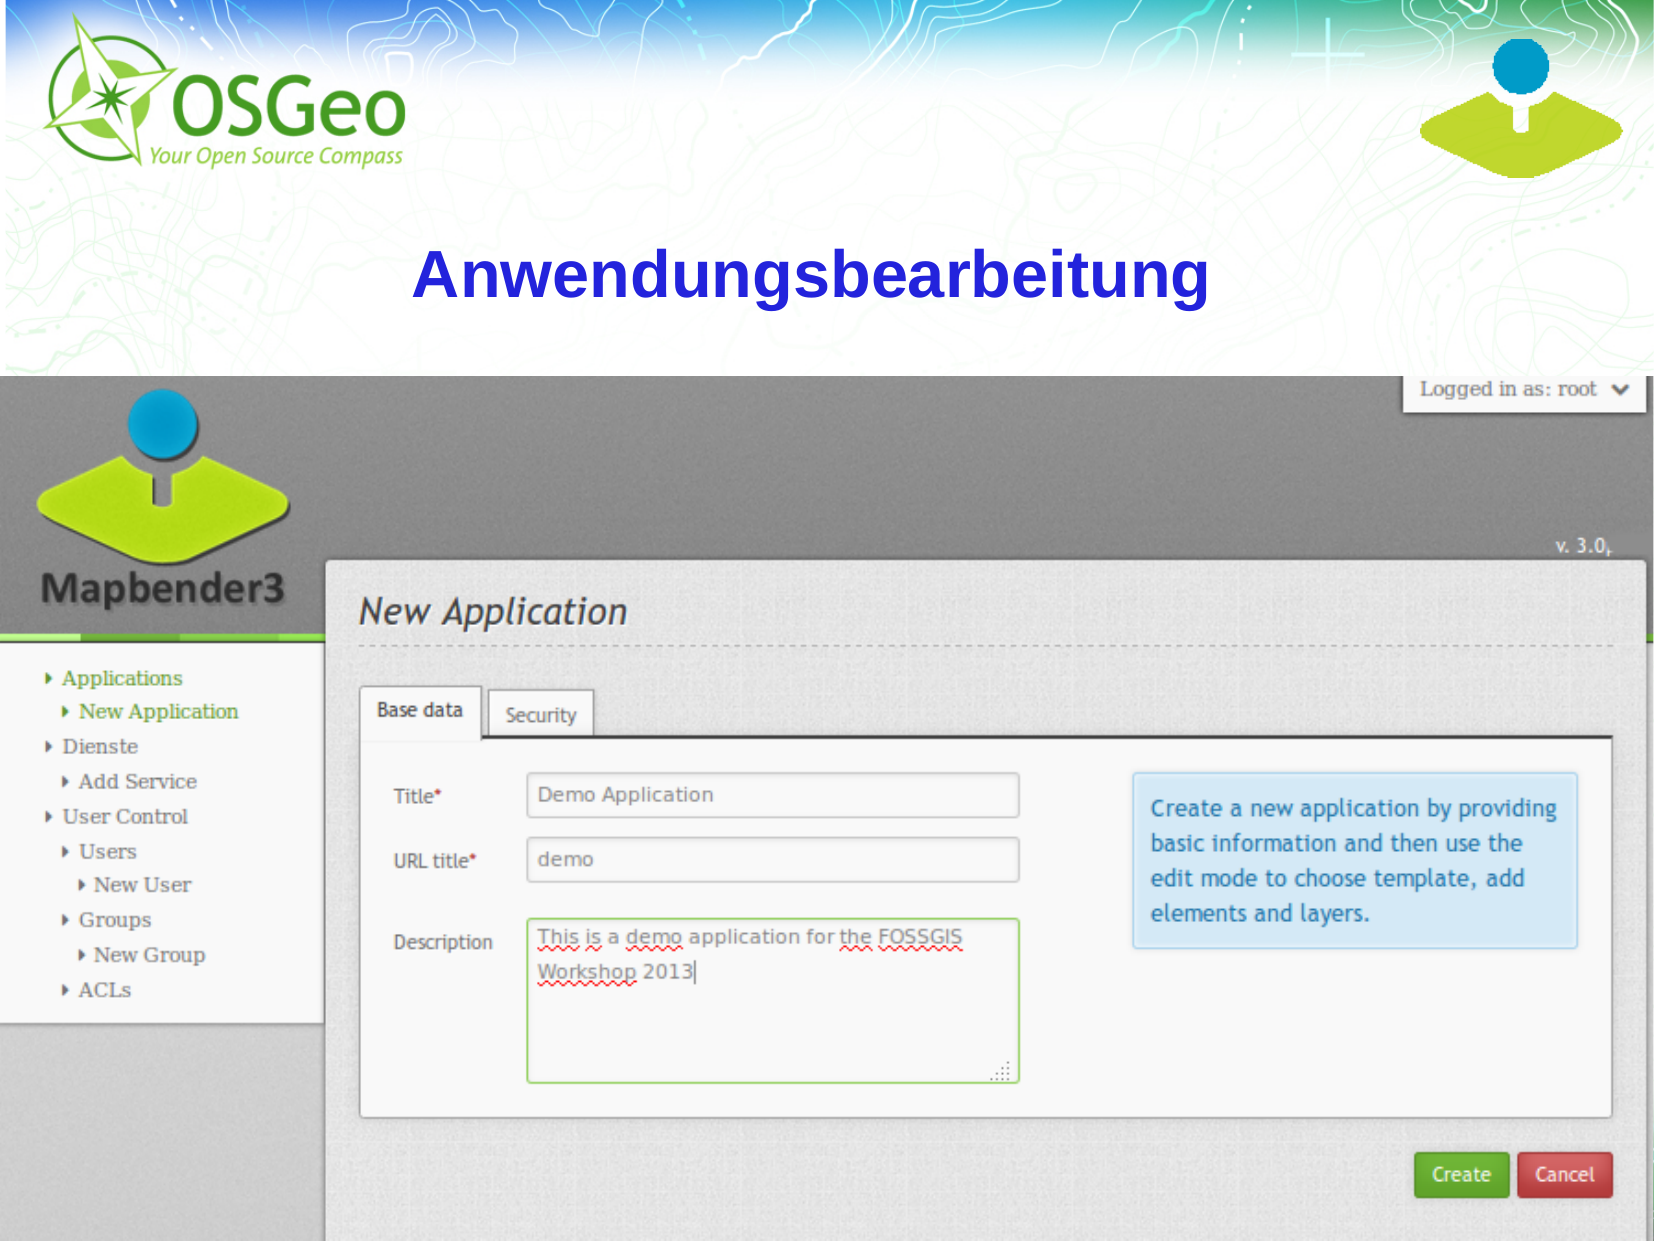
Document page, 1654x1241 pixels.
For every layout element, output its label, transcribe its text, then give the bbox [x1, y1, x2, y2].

title Anwendungsbearbeitung [0, 200, 1625, 349]
picture [0, 0, 1654, 1241]
